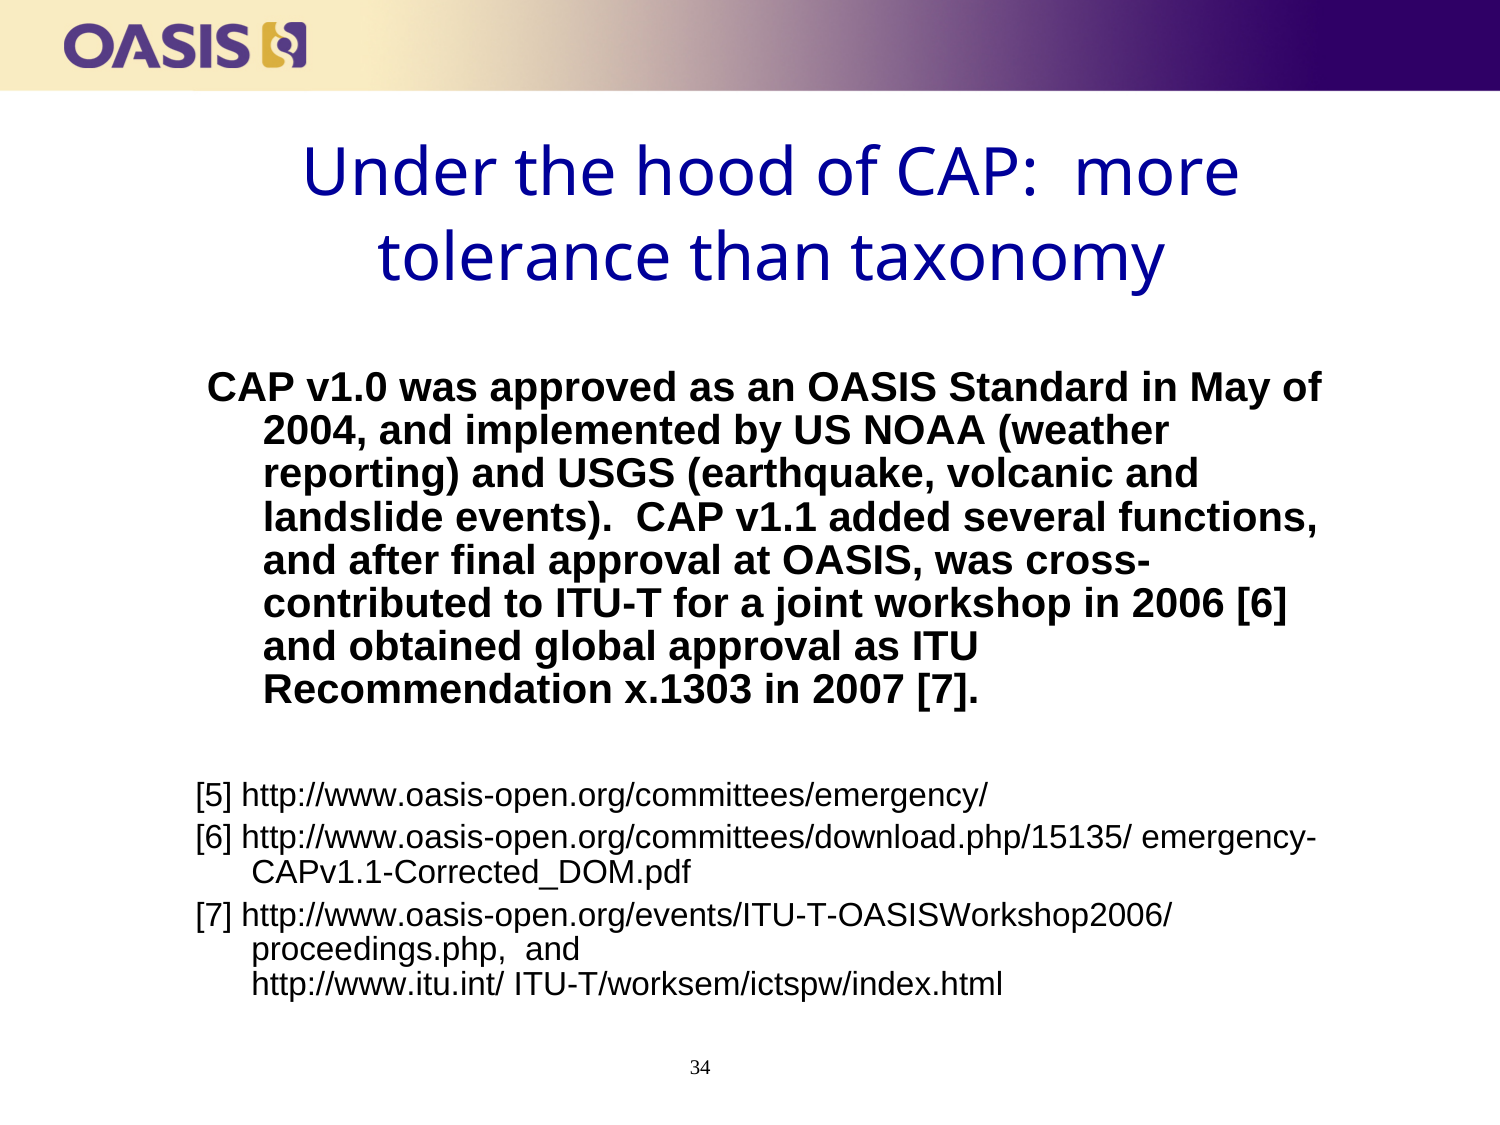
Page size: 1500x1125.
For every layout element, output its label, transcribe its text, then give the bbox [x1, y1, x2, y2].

list CAP v1.0 was approved as an OASIS Standard in May of 2004, and implemented by US NOAA (weather reporting) and USGS (earthquake, volcanic and landslide events). CAP v1.1 added several functions, and after final approval at OASIS, was cross-contributed to ITU-T for a joint workshop in 2006 [6] and obtained global approval as ITU Recommendation x.1303 in 2007 [7]. [192, 359, 1355, 973]
text_box [5] http://www.oasis-open.org/committees/emergency/ [6] http://www.oasis-open.org/committees/download.php/15135/ emergency-CAPv1.1-Corrected_DOM.pdf [7] http://www.oasis-open.org/events/ITU-T-OASISWorkshop2006/ proceedings.php, and http://www.itu.int/ ITU-T/worksem/ictspw/index.html [180, 771, 1353, 1051]
picture [0, 0, 1500, 1125]
title Under the hood of CAP: more tolerance than taxonomy [151, 120, 1393, 306]
